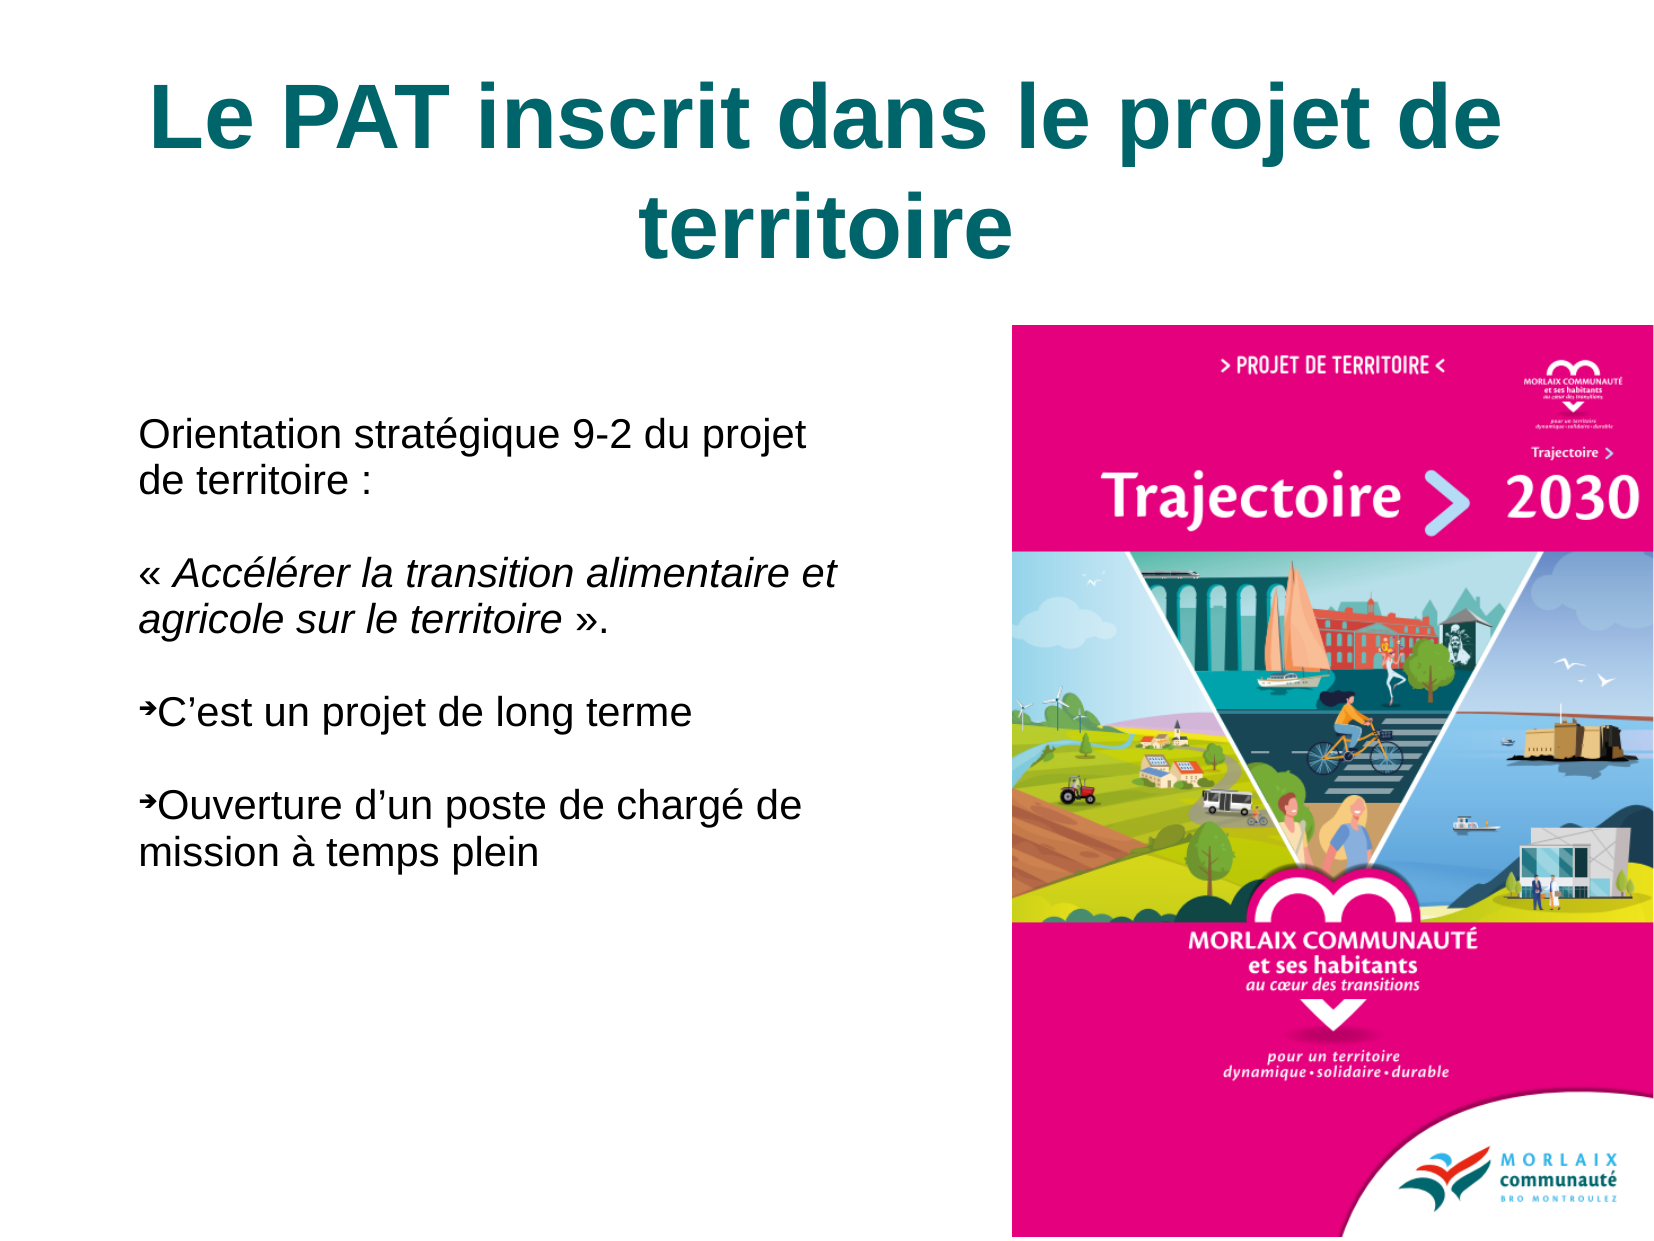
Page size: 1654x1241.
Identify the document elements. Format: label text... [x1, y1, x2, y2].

picture [1012, 325, 1654, 1237]
text_box Orientation stratégique 9-2 du projet de territoire : « Accélérer la transition alimentaire et agricole sur le territoire ». C’est un projet de long terme Ouverture d’un poste de chargé de mission à temps plein [123, 403, 860, 1074]
title Le PAT inscrit dans le projet de territoire [82, 49, 1571, 257]
